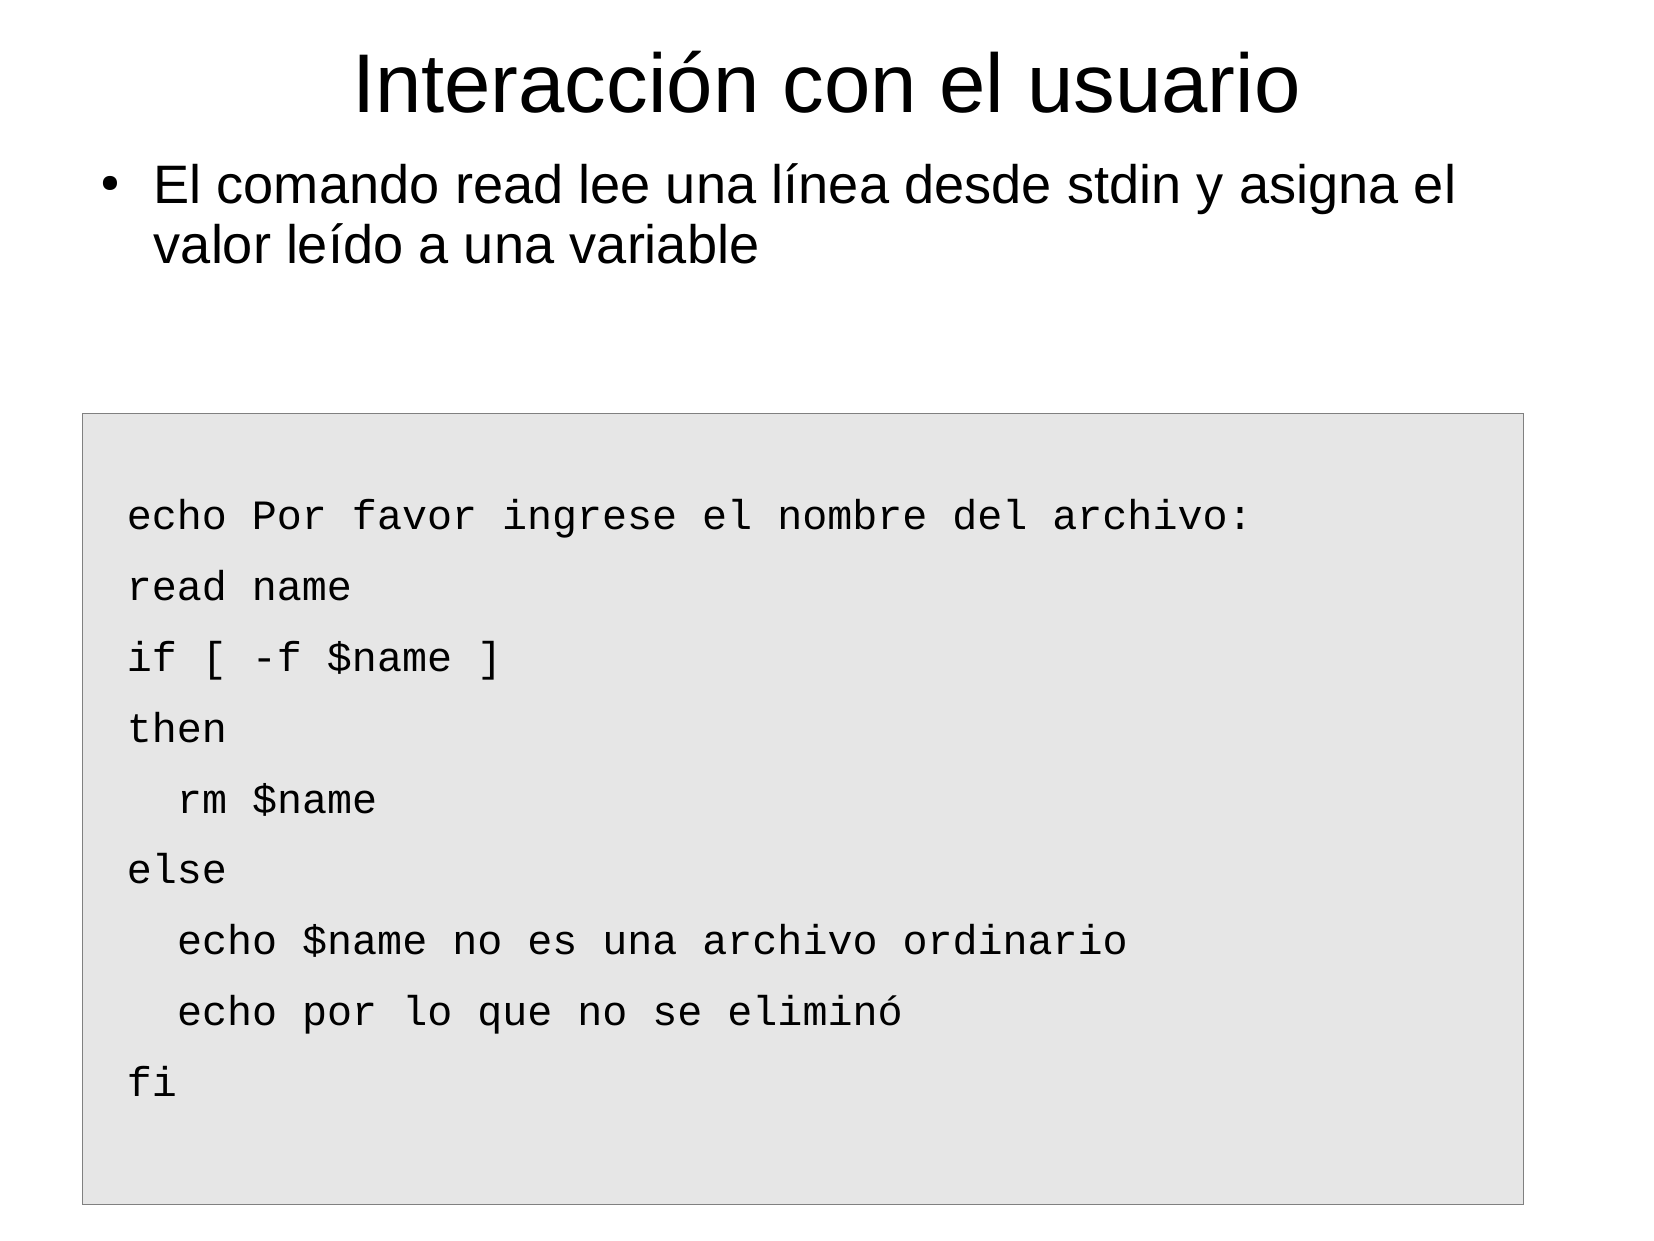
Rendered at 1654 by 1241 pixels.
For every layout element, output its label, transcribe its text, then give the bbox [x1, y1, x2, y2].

list El comando read lee una línea desde stdin y asigna el valor leído a una variable [82, 154, 1571, 308]
text_box echo Por favor ingrese el nombre del archivo: read name if [ -f $name ] then rm $name else echo $name no es una archivo ordinario echo por lo que no se eliminó fi [82, 413, 1524, 1205]
title Interacción con el usuario [82, 19, 1571, 148]
